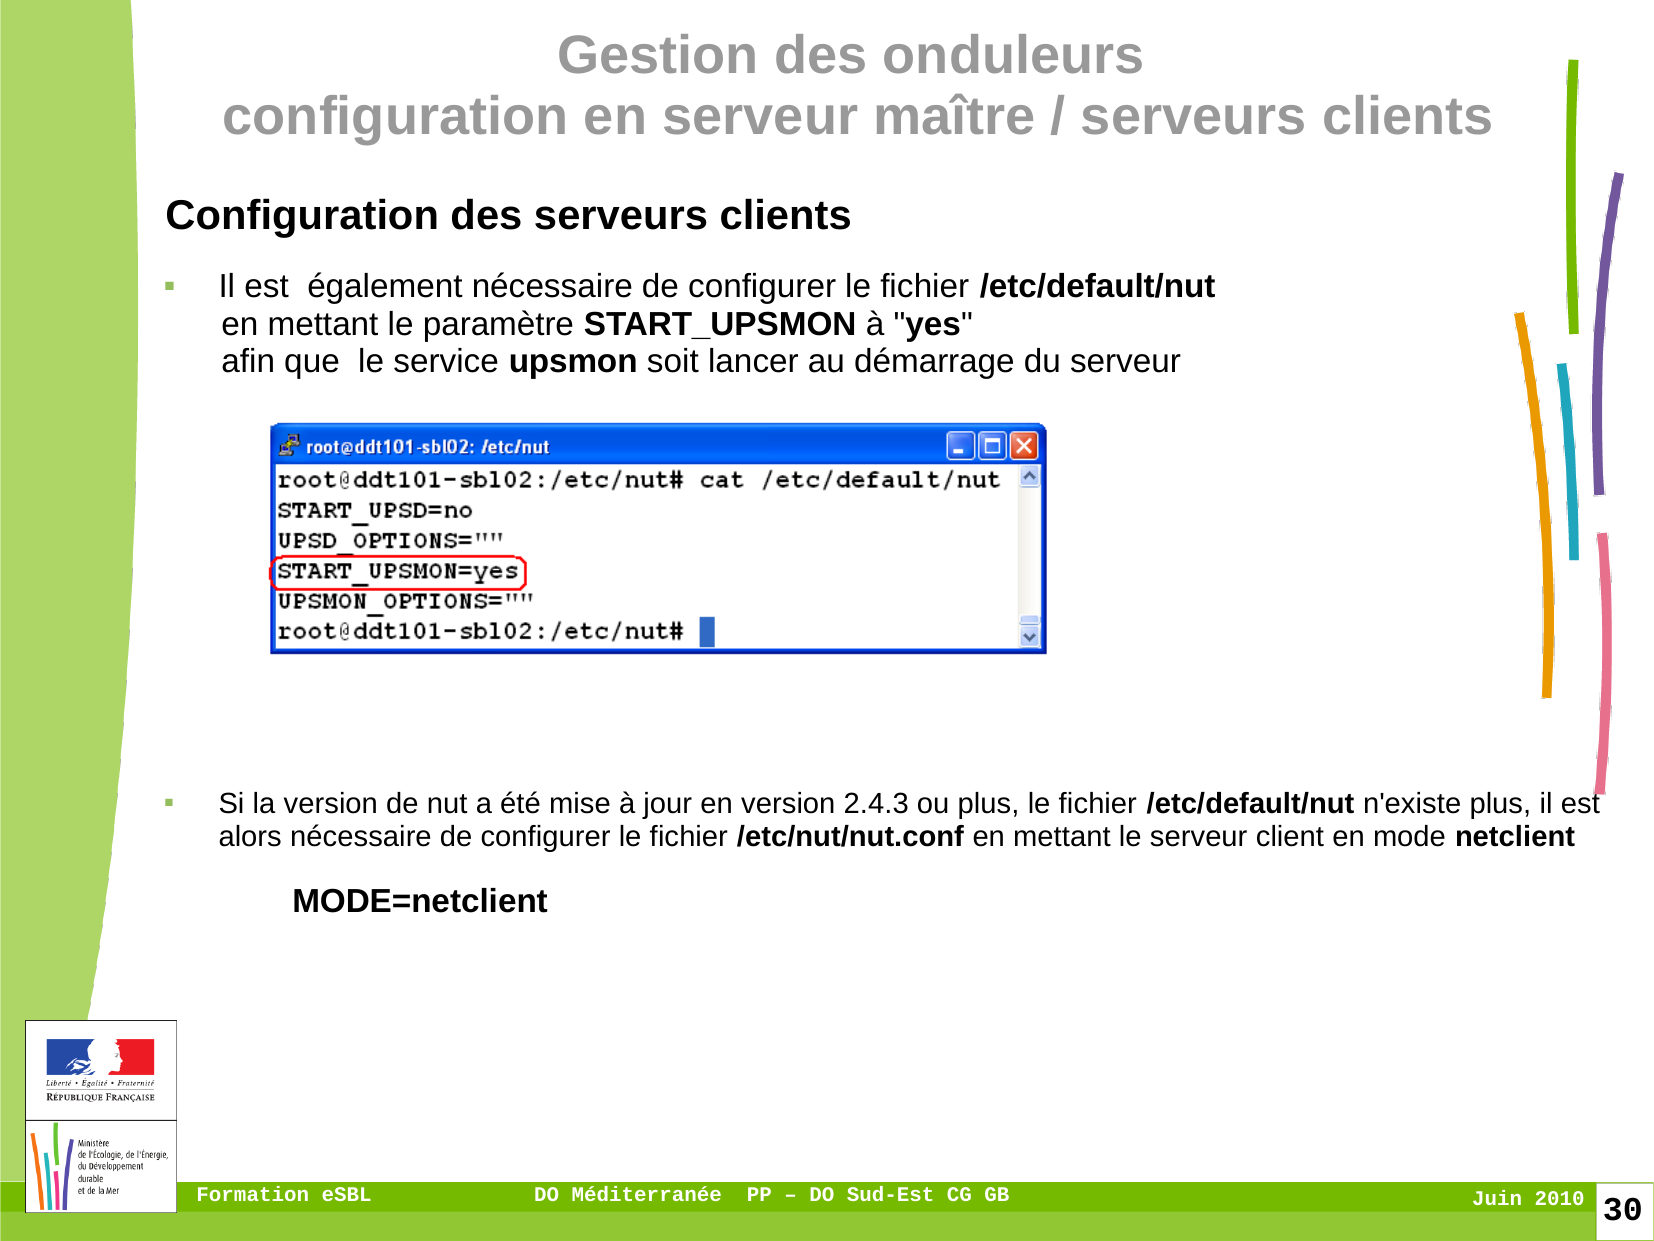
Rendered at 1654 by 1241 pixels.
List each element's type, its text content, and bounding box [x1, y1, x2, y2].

picture [0, 0, 1654, 1241]
title Gestion des onduleurs configuration en serveur maître / serveurs clients [152, 24, 1566, 146]
list Configuration des serveurs clients Il est également nécessaire de configurer le fichier /etc/default/nut en mettant le paramètre START_UPSMON à "yes" afin que le service upsmon soit lancer au démarrage du serveur Si la version de nut a été mise à jour en version 2.4.3 ou plus, le fichier /etc/default/nut n'existe plus, il est alors nécessaire de configurer le fichier /etc/nut/nut.conf en mettant le serveur client en mode netclient MODE=netclient [147, 191, 1620, 1182]
